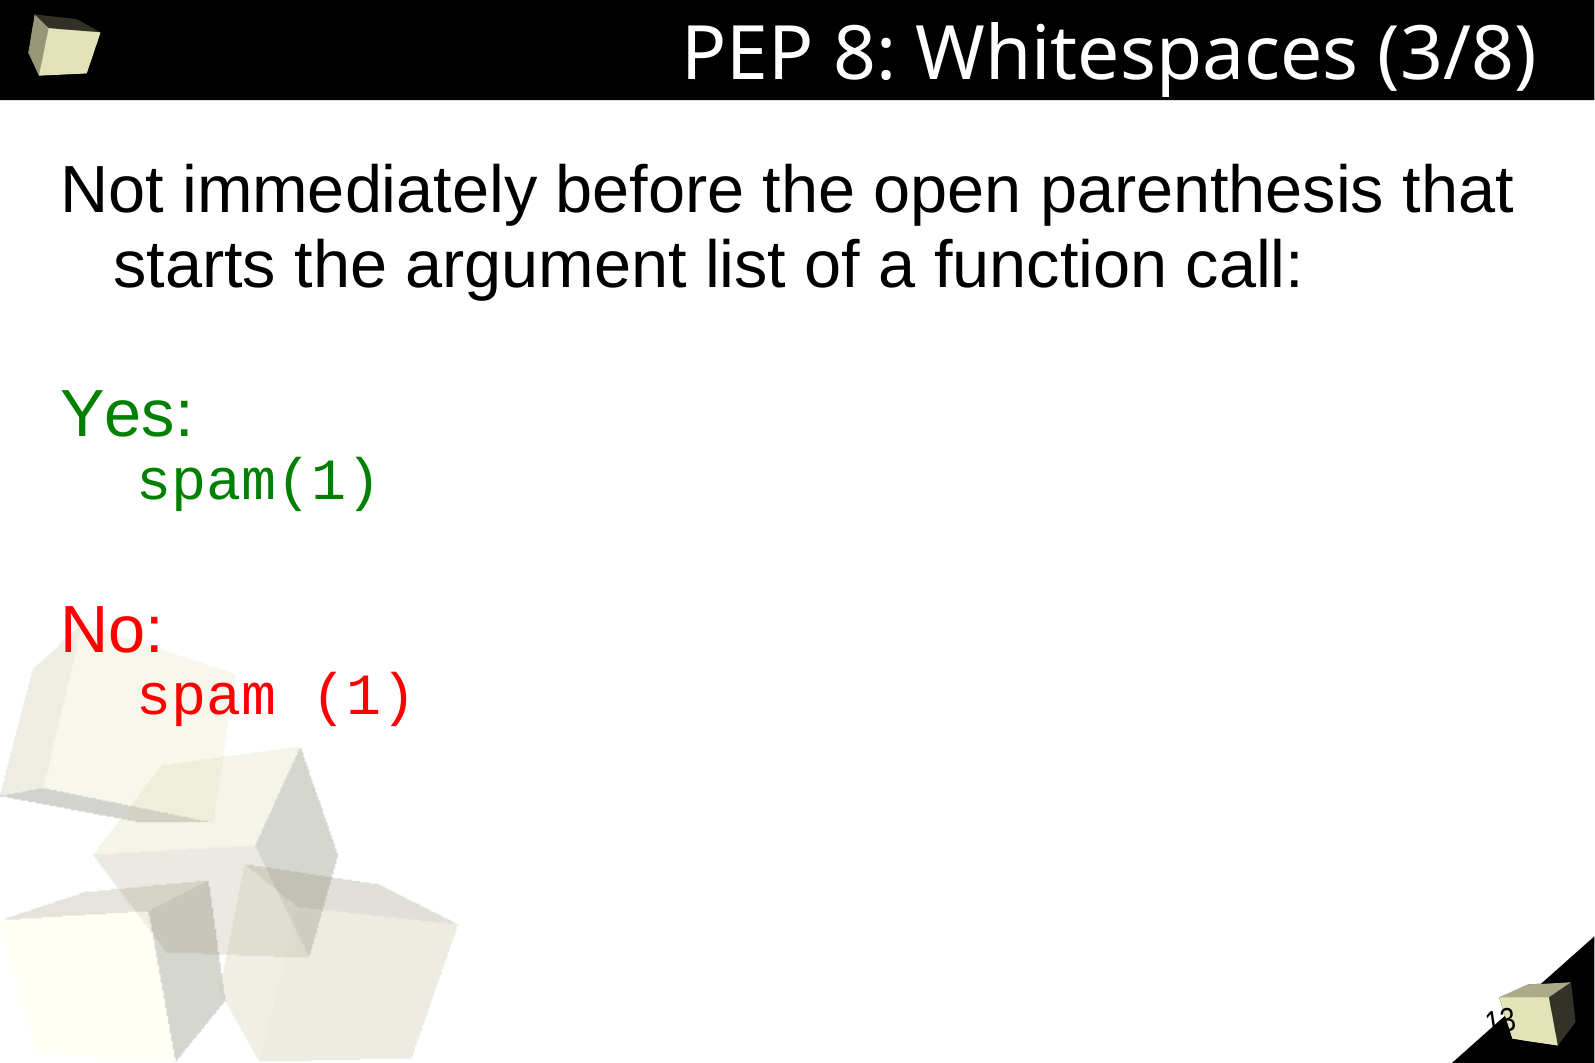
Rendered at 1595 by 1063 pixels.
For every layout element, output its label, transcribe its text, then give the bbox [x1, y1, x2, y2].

title PEP 8: Whitespaces (3/8) [113, 0, 1538, 104]
picture [0, 623, 460, 1063]
list Not immediately before the open parenthesis that starts the argument list of a function call: Yes: spam(1) No: spam (1) [42, 151, 1554, 1041]
